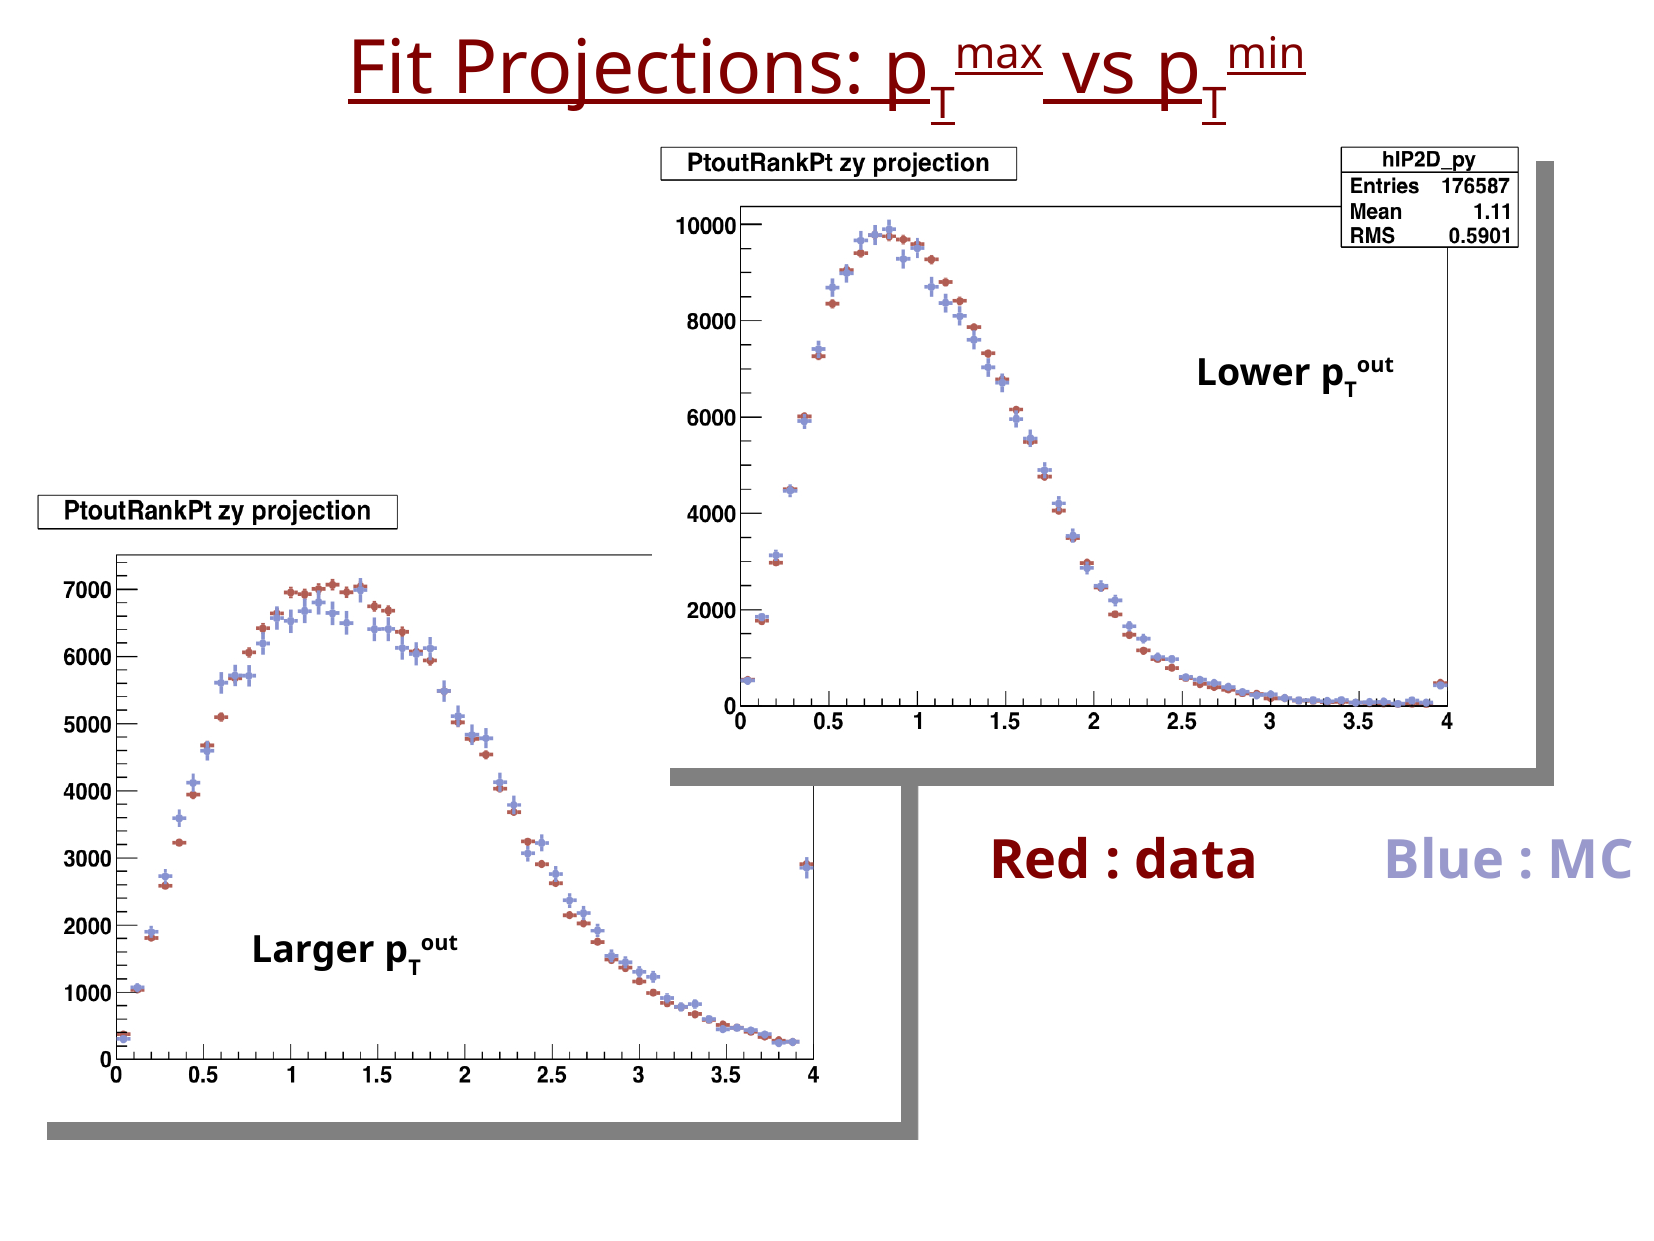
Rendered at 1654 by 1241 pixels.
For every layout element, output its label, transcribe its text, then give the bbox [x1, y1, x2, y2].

picture [29, 144, 1536, 1123]
title Fit Projections: pTmax vs pTmin [129, 11, 1524, 133]
text_box Lower pTout [1181, 337, 1394, 414]
text_box Larger pTout [236, 915, 456, 991]
text_box Red : data Blue : MC [974, 813, 1599, 912]
